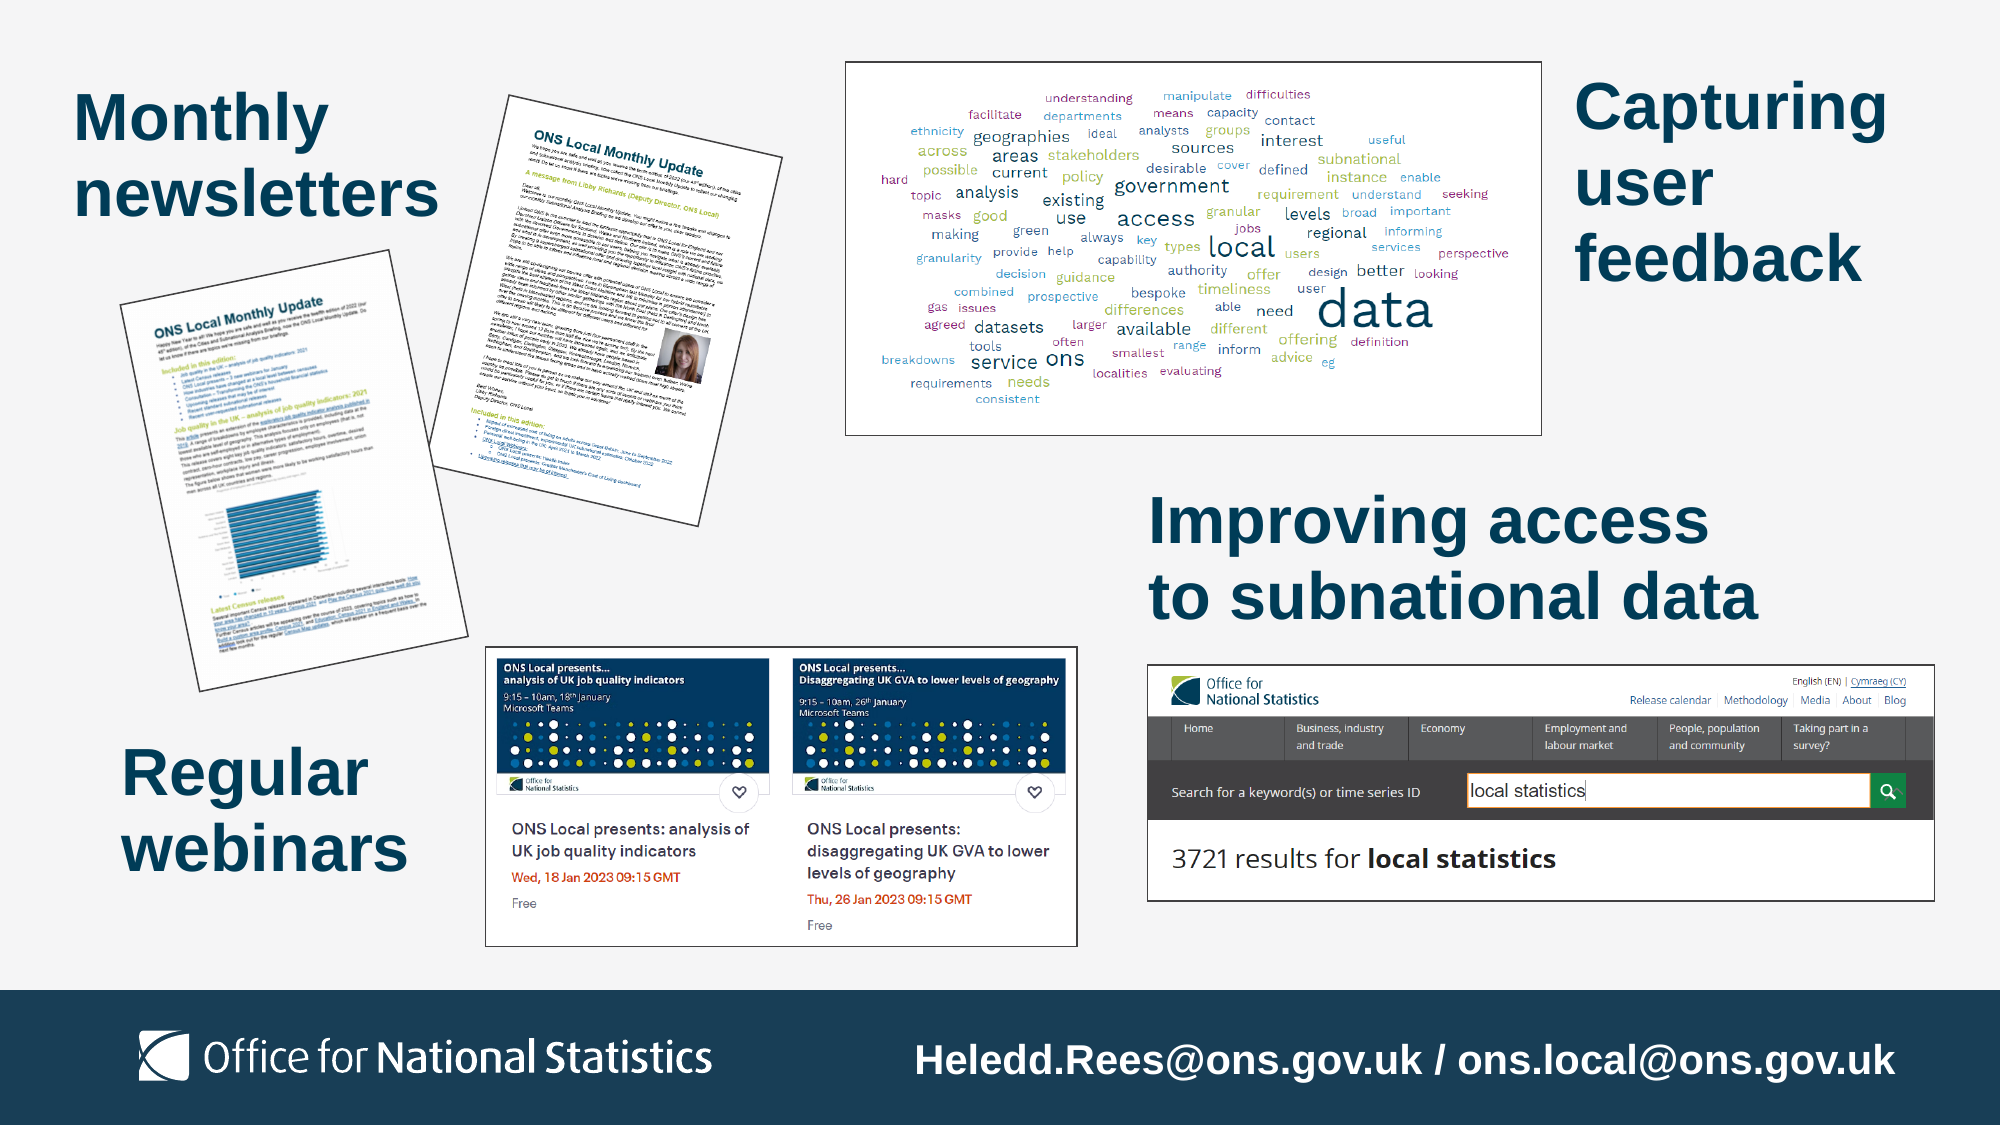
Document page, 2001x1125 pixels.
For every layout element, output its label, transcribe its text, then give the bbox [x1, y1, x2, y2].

text_box Capturing user feedback [1574, 69, 1951, 300]
text_box Regular webinars [121, 734, 485, 889]
picture [846, 62, 1541, 435]
picture [121, 250, 468, 691]
title Monthly newsletters [74, 79, 707, 233]
picture [430, 96, 782, 526]
text_box Improving access to subnational data [1148, 483, 1781, 637]
picture [1148, 665, 1934, 901]
text_box Heledd.Rees@ons.gov.uk / ons.local@ons.gov.uk [899, 1025, 1964, 1125]
picture [486, 647, 1077, 946]
